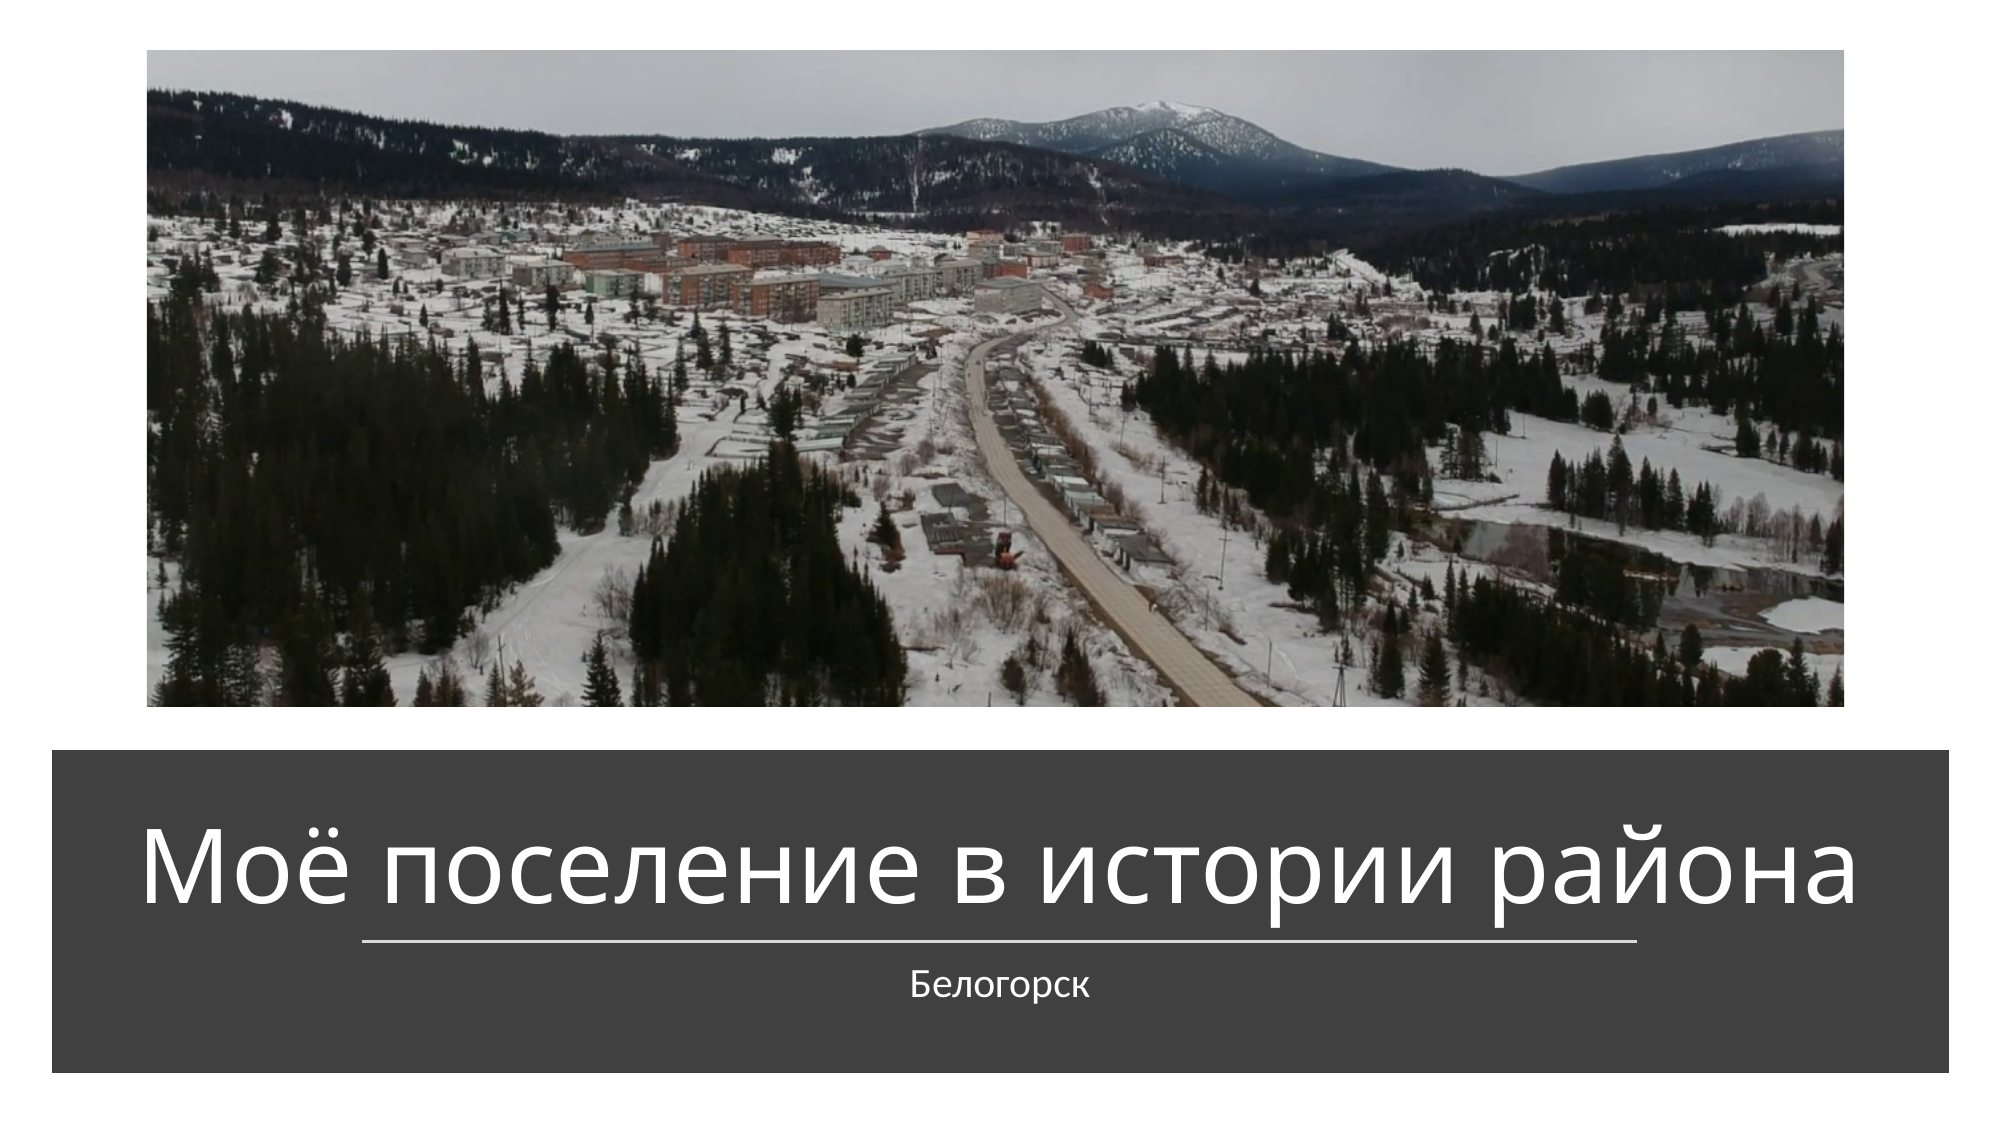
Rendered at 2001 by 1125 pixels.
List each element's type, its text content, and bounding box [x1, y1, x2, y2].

title Моё поселение в истории района [86, 780, 1914, 933]
picture [146, 50, 1845, 707]
text_box [62, 760, 1938, 1063]
subtitle Белогорск [249, 954, 1750, 1023]
